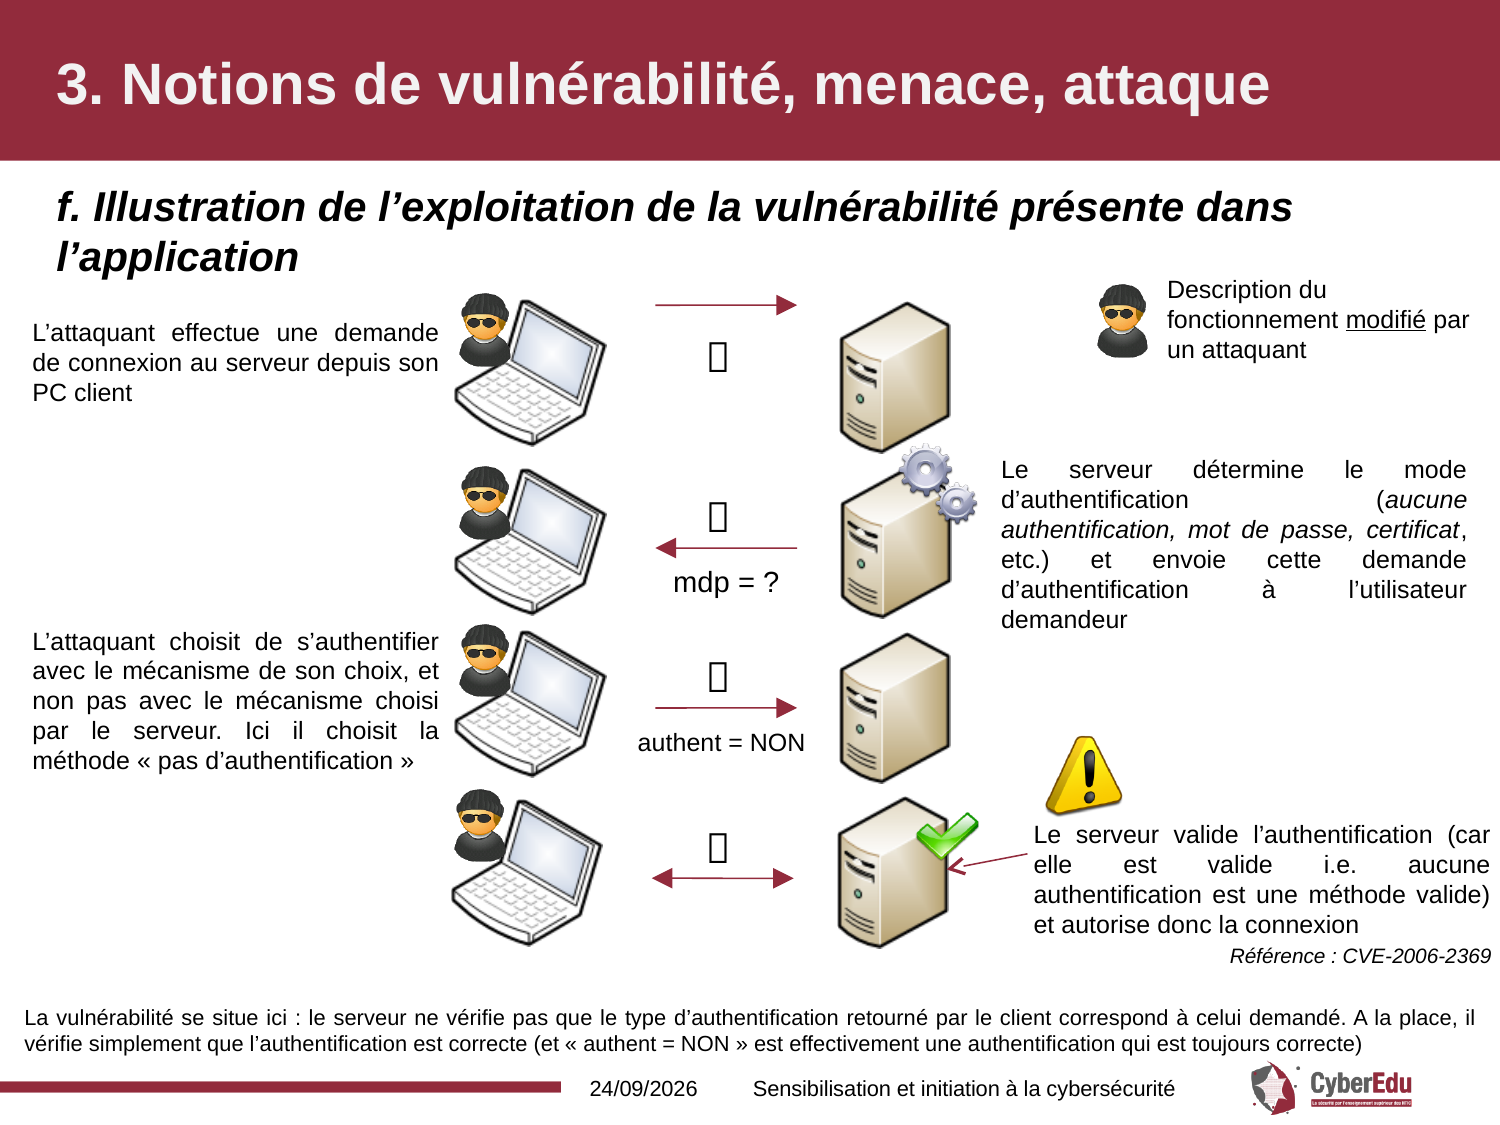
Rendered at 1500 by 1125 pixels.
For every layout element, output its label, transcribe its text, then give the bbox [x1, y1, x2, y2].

text_box  [690, 643, 762, 703]
text_box La vulnérabilité se situe ici : le serveur ne vérifie pas que le type d’authentification retourné par le client correspond à celui demandé. A la place, il vérifie simplement que l’authentification est correcte (et « authent = NON » est effectivement une authentification qui est toujours correcte) [9, 995, 1495, 1081]
text_box Description du fonctionnement modifié par un attaquant [1152, 266, 1495, 383]
picture [839, 632, 951, 784]
text_box mdp = ? [631, 555, 821, 615]
picture [449, 786, 603, 947]
picture [1039, 732, 1128, 821]
text_box  [690, 323, 762, 383]
text_box L’attaquant choisit de s’authentifier avec le mécanisme de son choix, et non pas avec le mécanisme choisi par le serveur. Ici il choisit la méthode « pas d’authentification » [17, 617, 455, 767]
text_box Le serveur détermine le mode d’authentification (aucune authentification, mot de passe, certificat, etc.) et envoie cette demande d’authentification à l’utilisateur demandeur [986, 446, 1483, 631]
picture [454, 290, 607, 447]
text_box  [690, 814, 762, 874]
picture [454, 463, 607, 616]
title 3. Notions de vulnérabilité, menace, attaque [41, 1, 1471, 161]
text_box Le serveur valide l’authentification (car elle est valide i.e. aucune authentification est une méthode valide) et autorise donc la connexion Référence : CVE-2006-2369 [1018, 811, 1500, 984]
picture [1092, 281, 1152, 362]
picture [839, 301, 981, 619]
picture [1246, 1081, 1412, 1115]
text_box  [690, 483, 762, 543]
text_box L’attaquant effectue une demande de connexion au serveur depuis son PC client [17, 309, 455, 441]
slide_number 15/11/2020 [561, 1081, 727, 1118]
footer Sensibilisation et initiation à la cybersécurité [738, 1081, 1236, 1118]
list f. Illustration de l’exploitation de la vulnérabilité présente dans l’application [41, 172, 1471, 268]
picture [837, 796, 979, 949]
picture [454, 621, 607, 778]
text_box authent = NON [602, 718, 841, 778]
